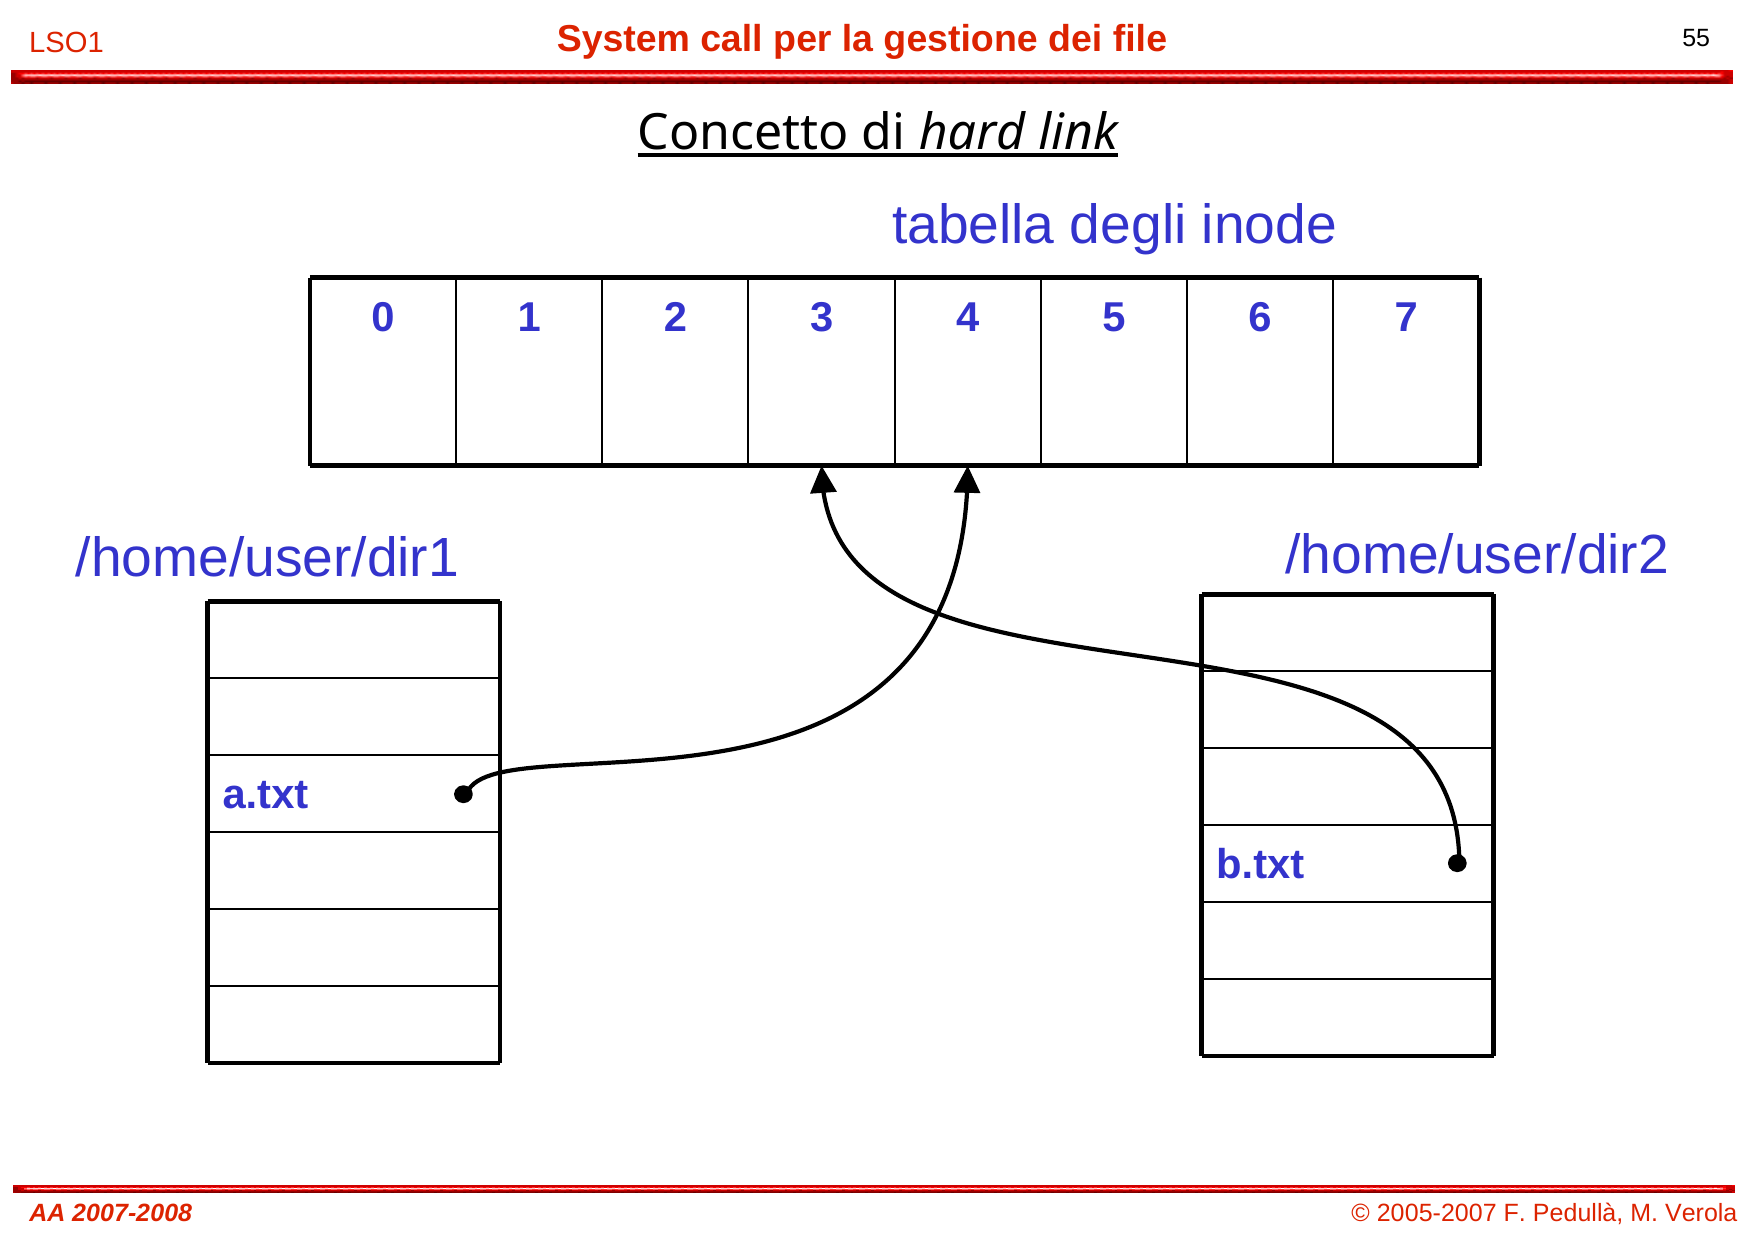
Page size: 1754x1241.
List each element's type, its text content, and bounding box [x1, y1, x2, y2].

list 4 [896, 280, 1040, 463]
list 7 [1334, 280, 1477, 463]
picture [11, 70, 1733, 84]
text_box tabella degli inode [859, 181, 1371, 279]
text_box /home/user/dir1 [46, 514, 489, 612]
text_box [1450, 856, 1465, 871]
list 2 [603, 280, 747, 463]
text_box [456, 787, 466, 802]
list 6 [1188, 280, 1332, 463]
text_box /home/user/dir2 [1256, 511, 1699, 610]
list a.txt [210, 756, 498, 831]
list 1 [457, 280, 601, 463]
list 5 [1042, 280, 1186, 463]
picture [13, 1185, 1735, 1193]
list 0 [312, 280, 455, 463]
list 3 [749, 280, 894, 463]
list b.txt [1204, 826, 1491, 901]
title Concetto di hard link [517, 84, 1239, 180]
